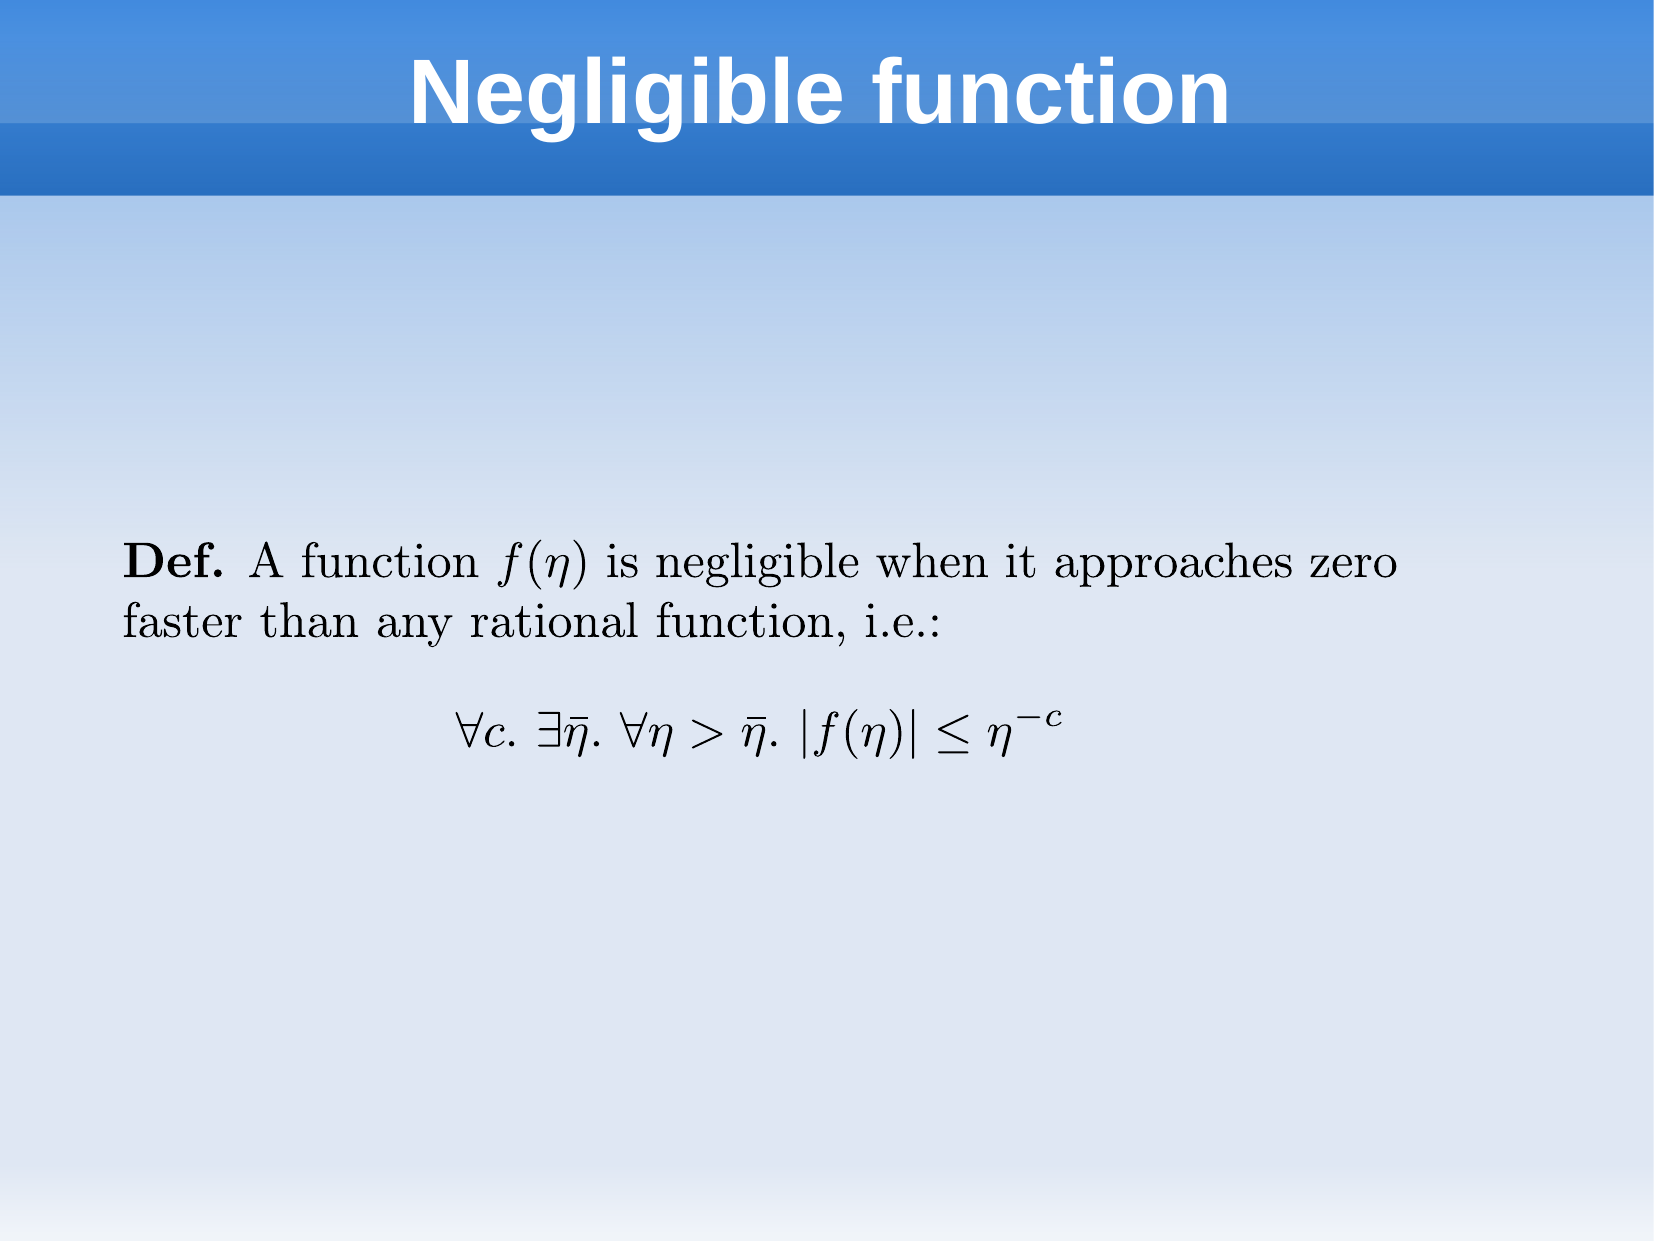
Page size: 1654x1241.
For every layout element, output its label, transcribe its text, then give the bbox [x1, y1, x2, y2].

picture [0, 0, 1654, 1241]
title Negligible function [76, 0, 1565, 188]
text_box [122, 539, 1398, 759]
